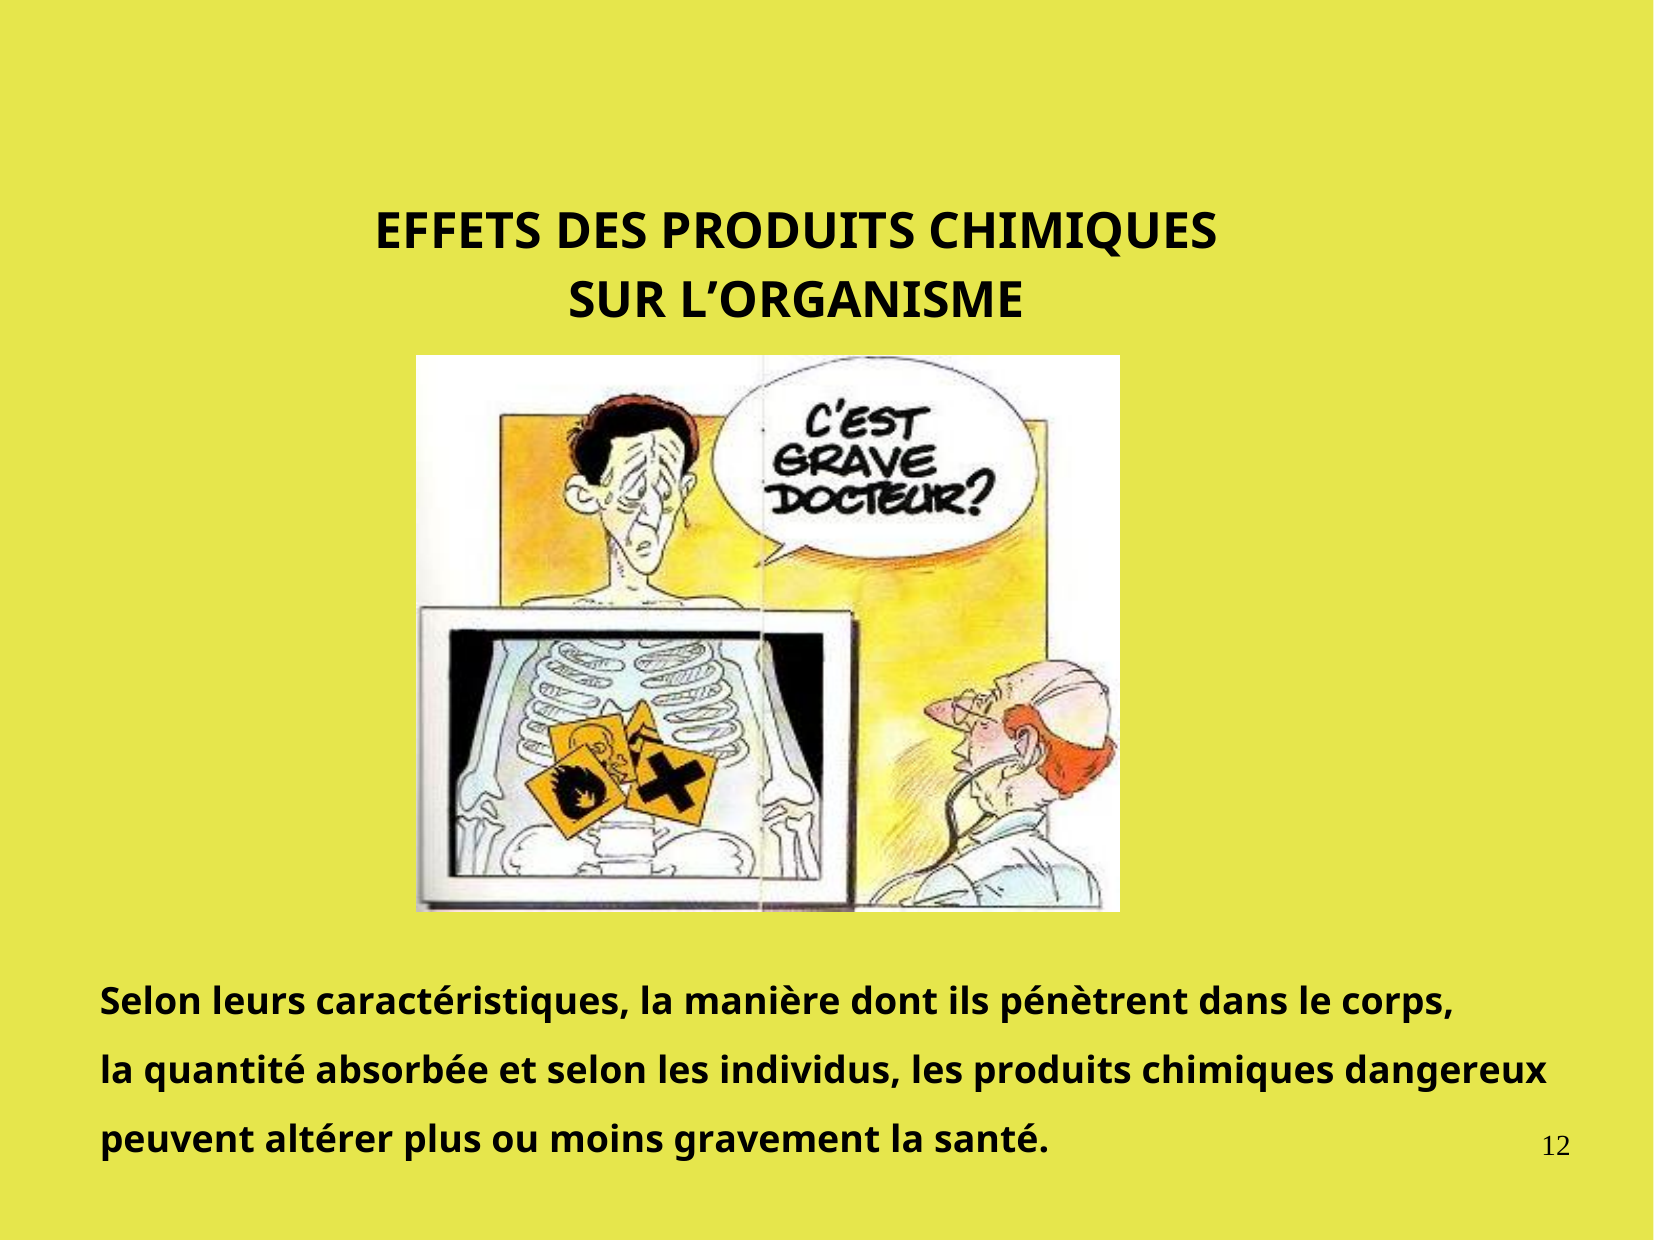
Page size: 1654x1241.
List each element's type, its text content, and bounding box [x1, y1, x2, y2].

text_box EFFETS DES PRODUITS CHIMIQUES SUR L’ORGANISME [286, 195, 1307, 335]
text_box Selon leurs caractéristiques, la manière dont ils pénètrent dans le corps, la quantité absorbée et selon les individus, les produits chimiques dangereux peuvent altérer plus ou moins gravement la santé. [99, 974, 1550, 1197]
picture [416, 355, 1120, 912]
